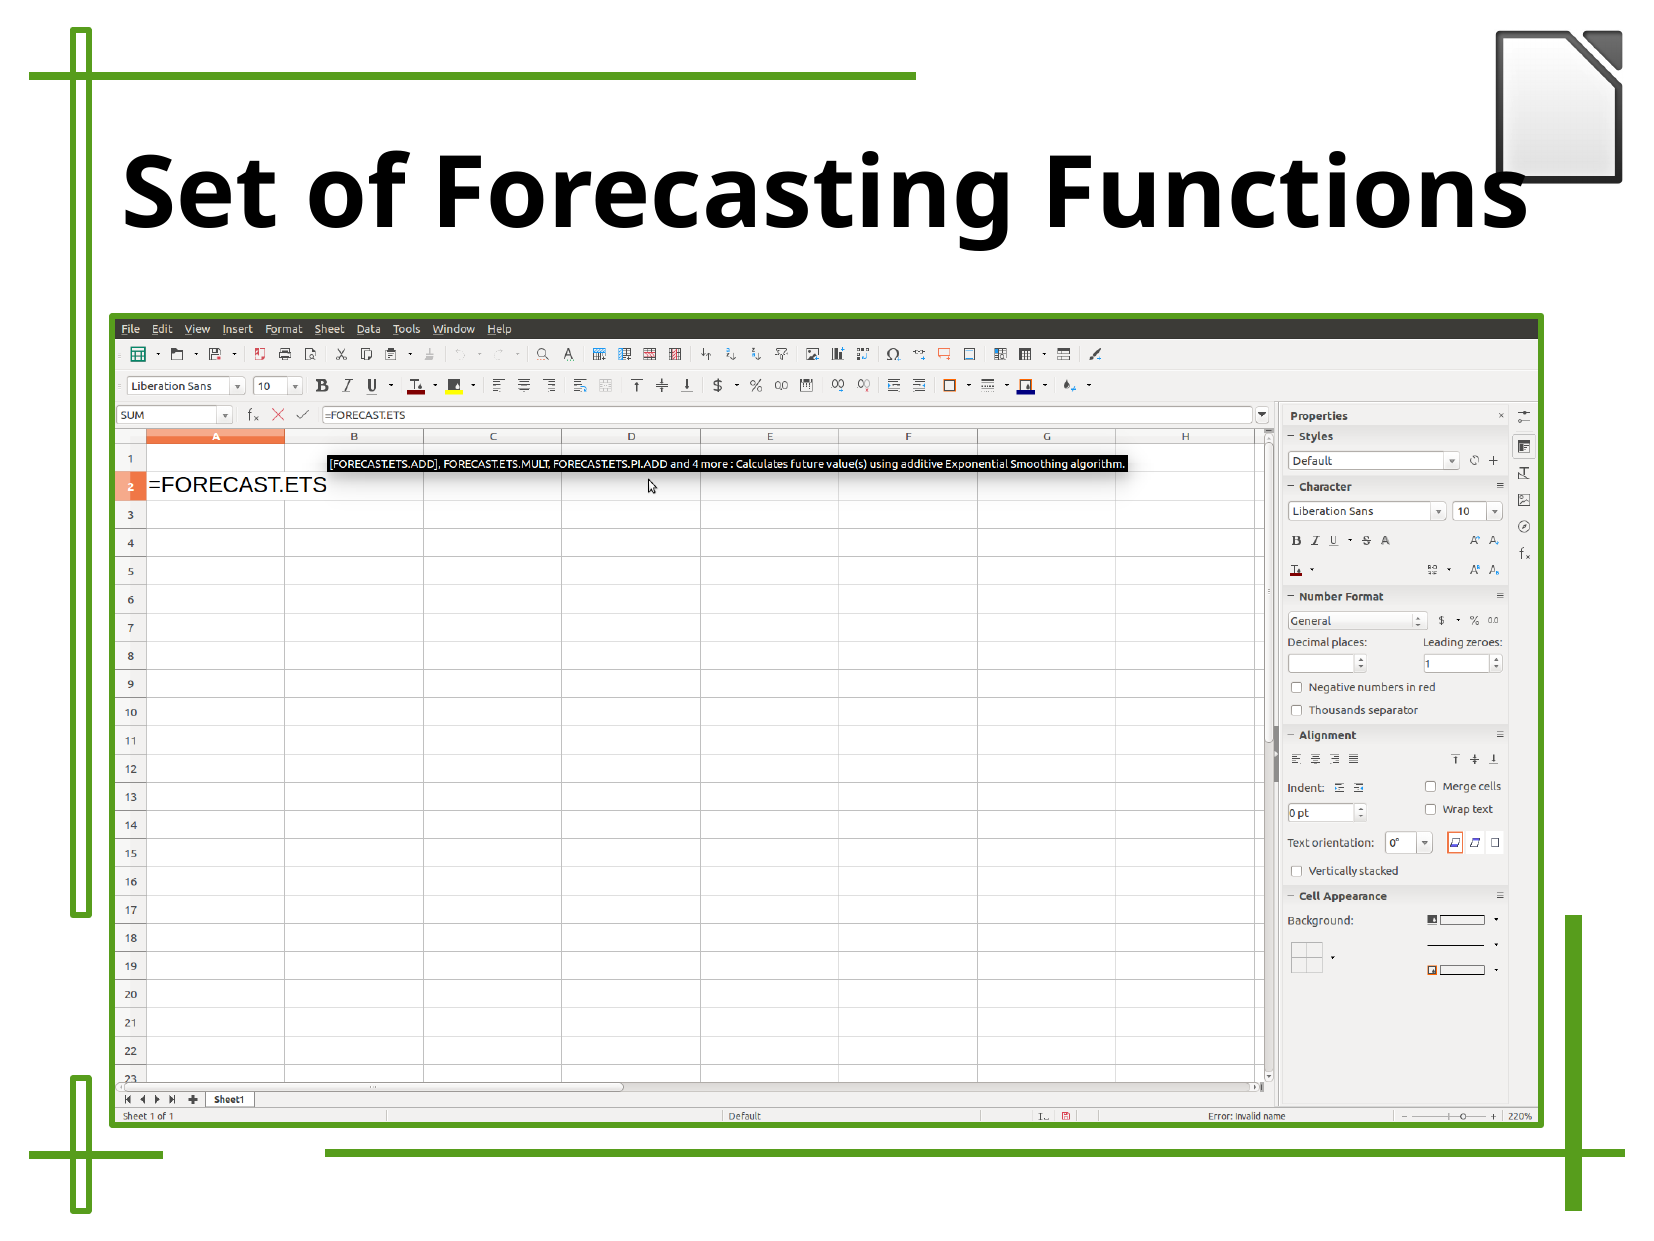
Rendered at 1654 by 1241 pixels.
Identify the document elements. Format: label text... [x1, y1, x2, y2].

picture [115, 318, 1539, 1123]
picture [1494, 29, 1624, 186]
title Set of Forecasting Functions [118, 118, 1536, 260]
